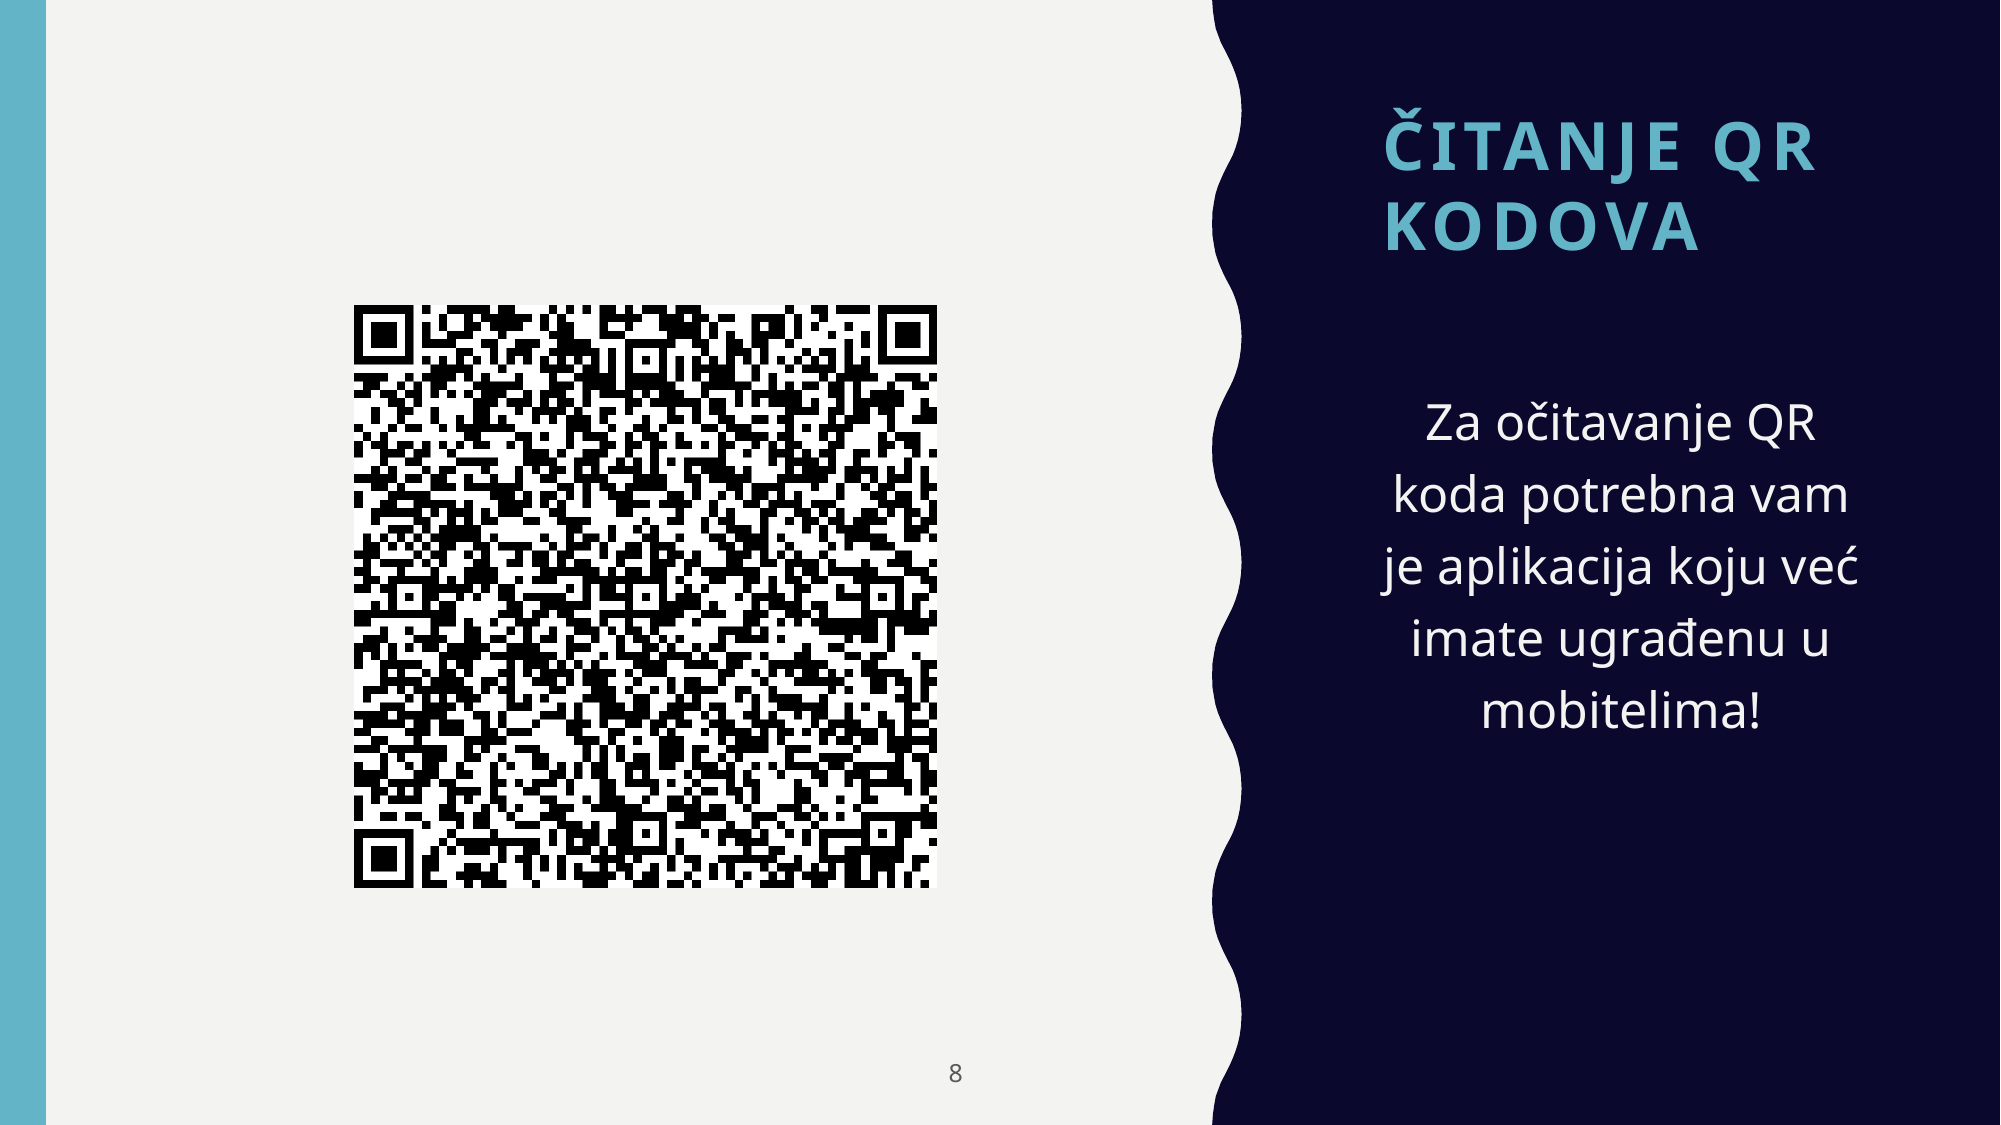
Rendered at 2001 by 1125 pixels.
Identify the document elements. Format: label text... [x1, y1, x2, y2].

list Za očitavanje QR koda potrebna vam je aplikacija koju već imate ugrađenu u mobitelima! [1367, 285, 1876, 969]
title Čitanje qr kodova [1367, 75, 1955, 272]
picture [354, 305, 937, 888]
text_box [933, 1045, 1136, 1103]
